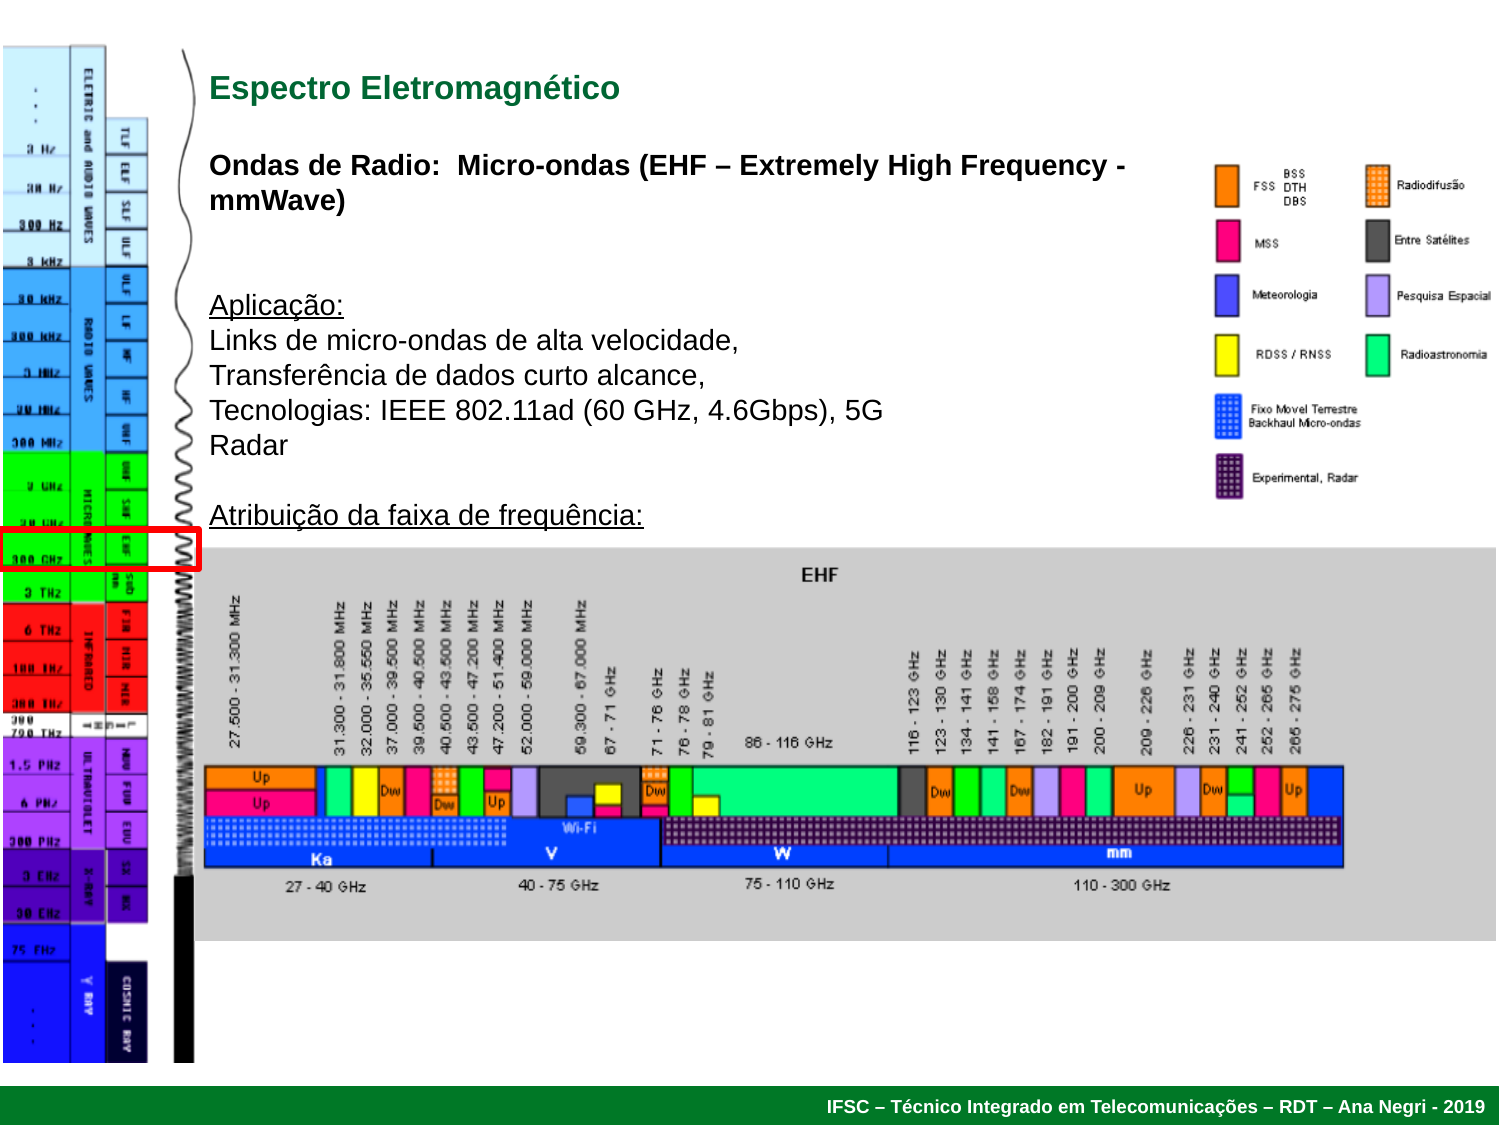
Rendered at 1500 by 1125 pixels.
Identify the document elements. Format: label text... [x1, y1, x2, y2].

picture [3, 35, 199, 526]
picture [3, 546, 1496, 1063]
text_box IFSC – Técnico Integrado em Telecomunicações – RDT – Ana Negri - 2019 [812, 1087, 1500, 1125]
picture [3, 533, 196, 566]
text_box [0, 1086, 1499, 1125]
picture [1200, 139, 1496, 515]
text_box Espectro Eletromagnético Ondas de Radio: Micro-ondas (EHF – Extremely High Frequency - mmWave) Aplicação: Links de micro-ondas de alta velocidade, Transferência de dados curto alcance, Tecnologias: IEEE 802.11ad (60 GHz, 4.6Gbps), 5G Radar Atribuição da faixa de frequência: [199, 59, 1264, 546]
